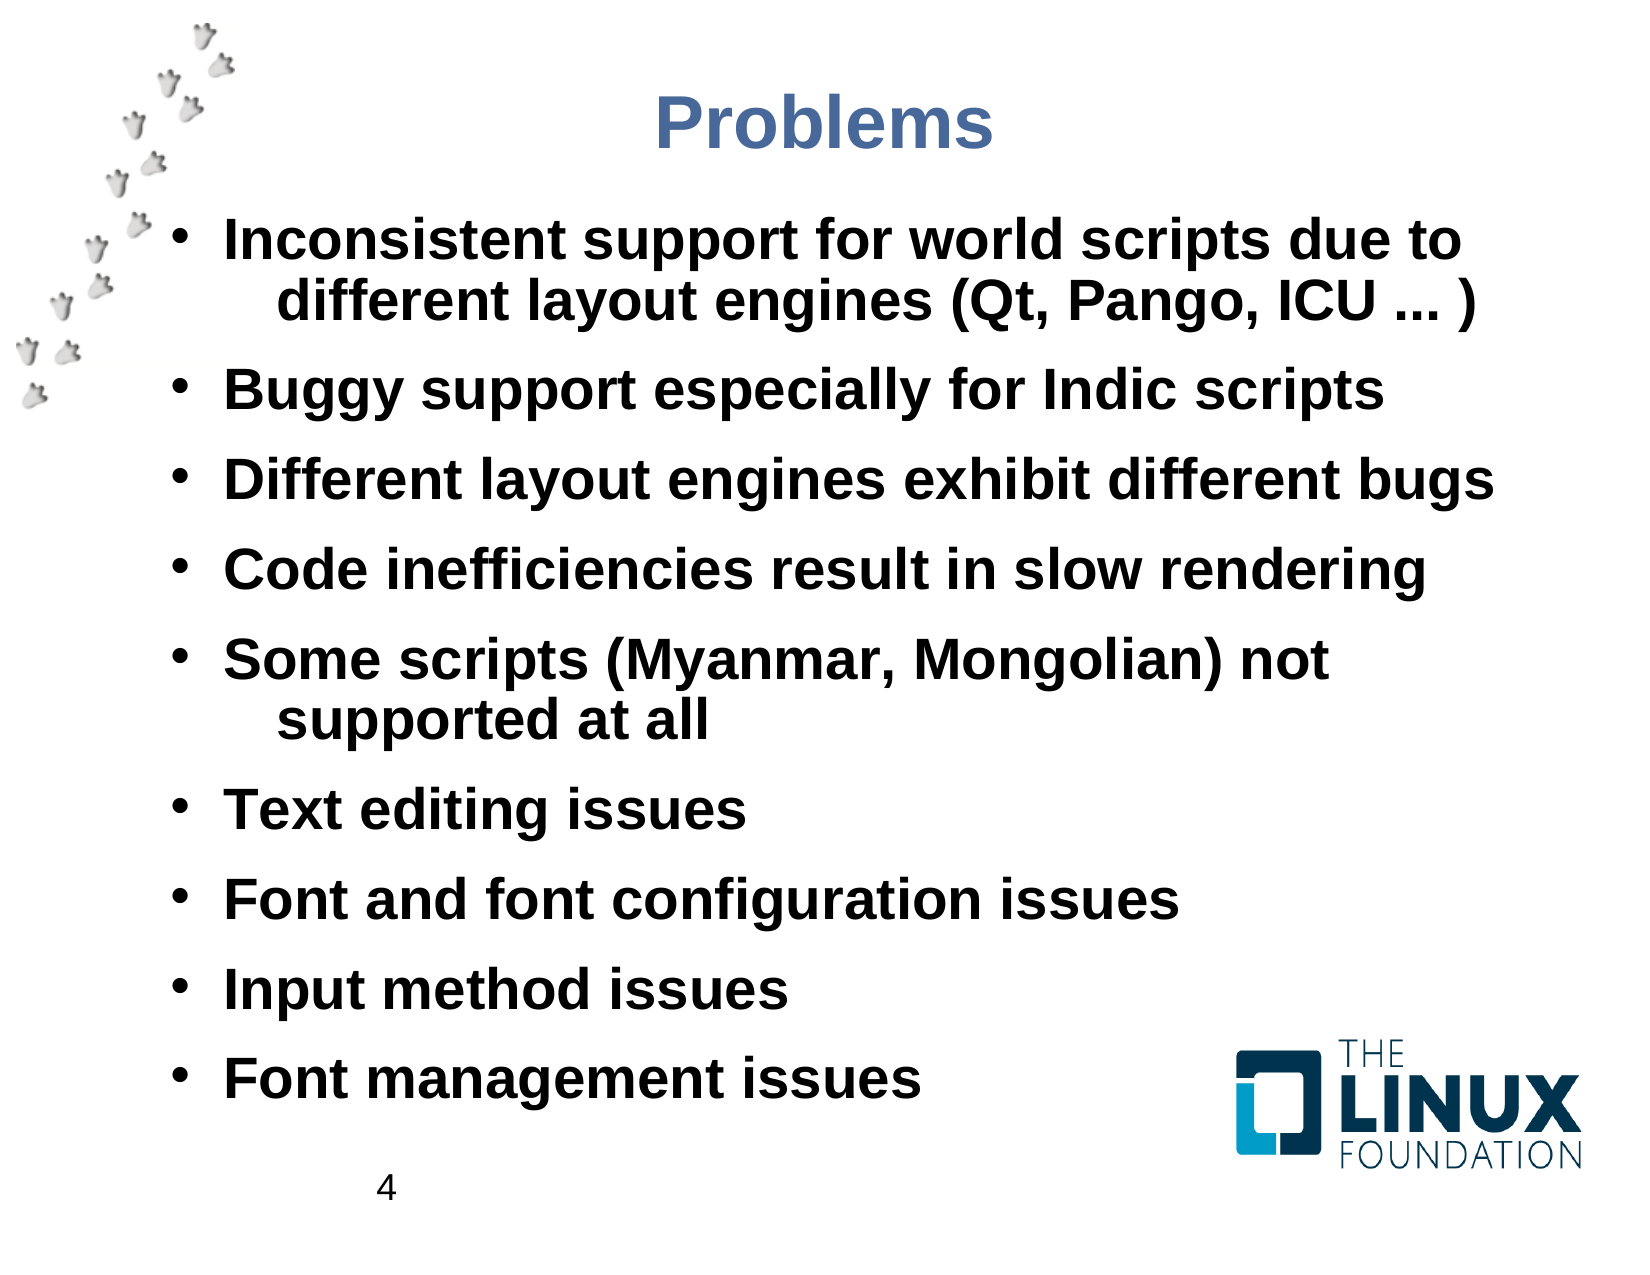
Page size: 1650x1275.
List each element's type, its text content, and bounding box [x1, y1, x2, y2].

list Inconsistent support for world scripts due to different layout engines (Qt, Pango, ICU ... ) Buggy support especially for Indic scripts Different layout engines exhibit different bugs Code inefficiencies result in slow rendering Some scripts (Myanmar, Mongolian) not supported at all Text editing issues Font and font configuration issues Input method issues Font management issues [135, 211, 1515, 1116]
picture [16, 23, 235, 430]
title Problems [135, 27, 1515, 211]
picture [1216, 1012, 1613, 1200]
